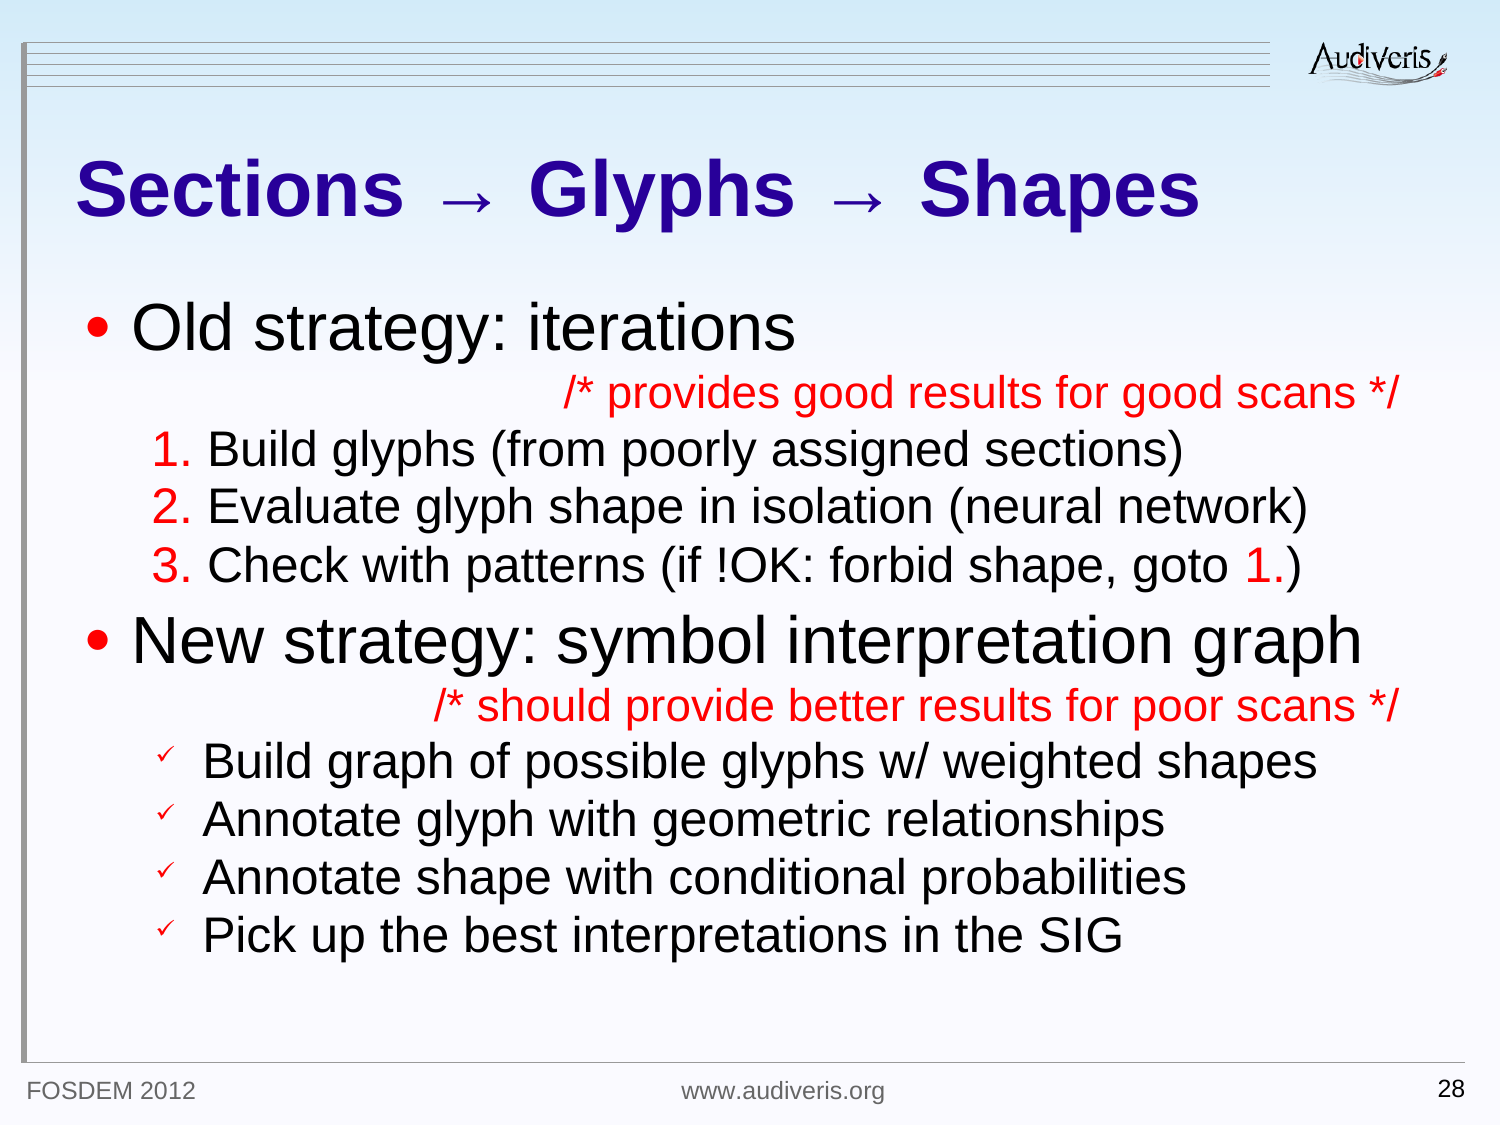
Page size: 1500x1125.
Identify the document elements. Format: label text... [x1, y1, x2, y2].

title Sections → Glyphs → Shapes [75, 122, 1437, 271]
list Old strategy: iterations /* provides good results for good scans */ Build glyphs (from poorly assigned sections) Evaluate glyph shape in isolation (neural network) Check with patterns (if !OK: forbid shape, goto 1.) New strategy: symbol interpretation graph /* should provide better results for poor scans */ Build graph of possible glyphs w/ weighted shapes Annotate glyph with geometric relationships Annotate shape with conditional probabilities Pick up the best interpretations in the SIG [64, 289, 1401, 1063]
picture [1306, 29, 1447, 89]
